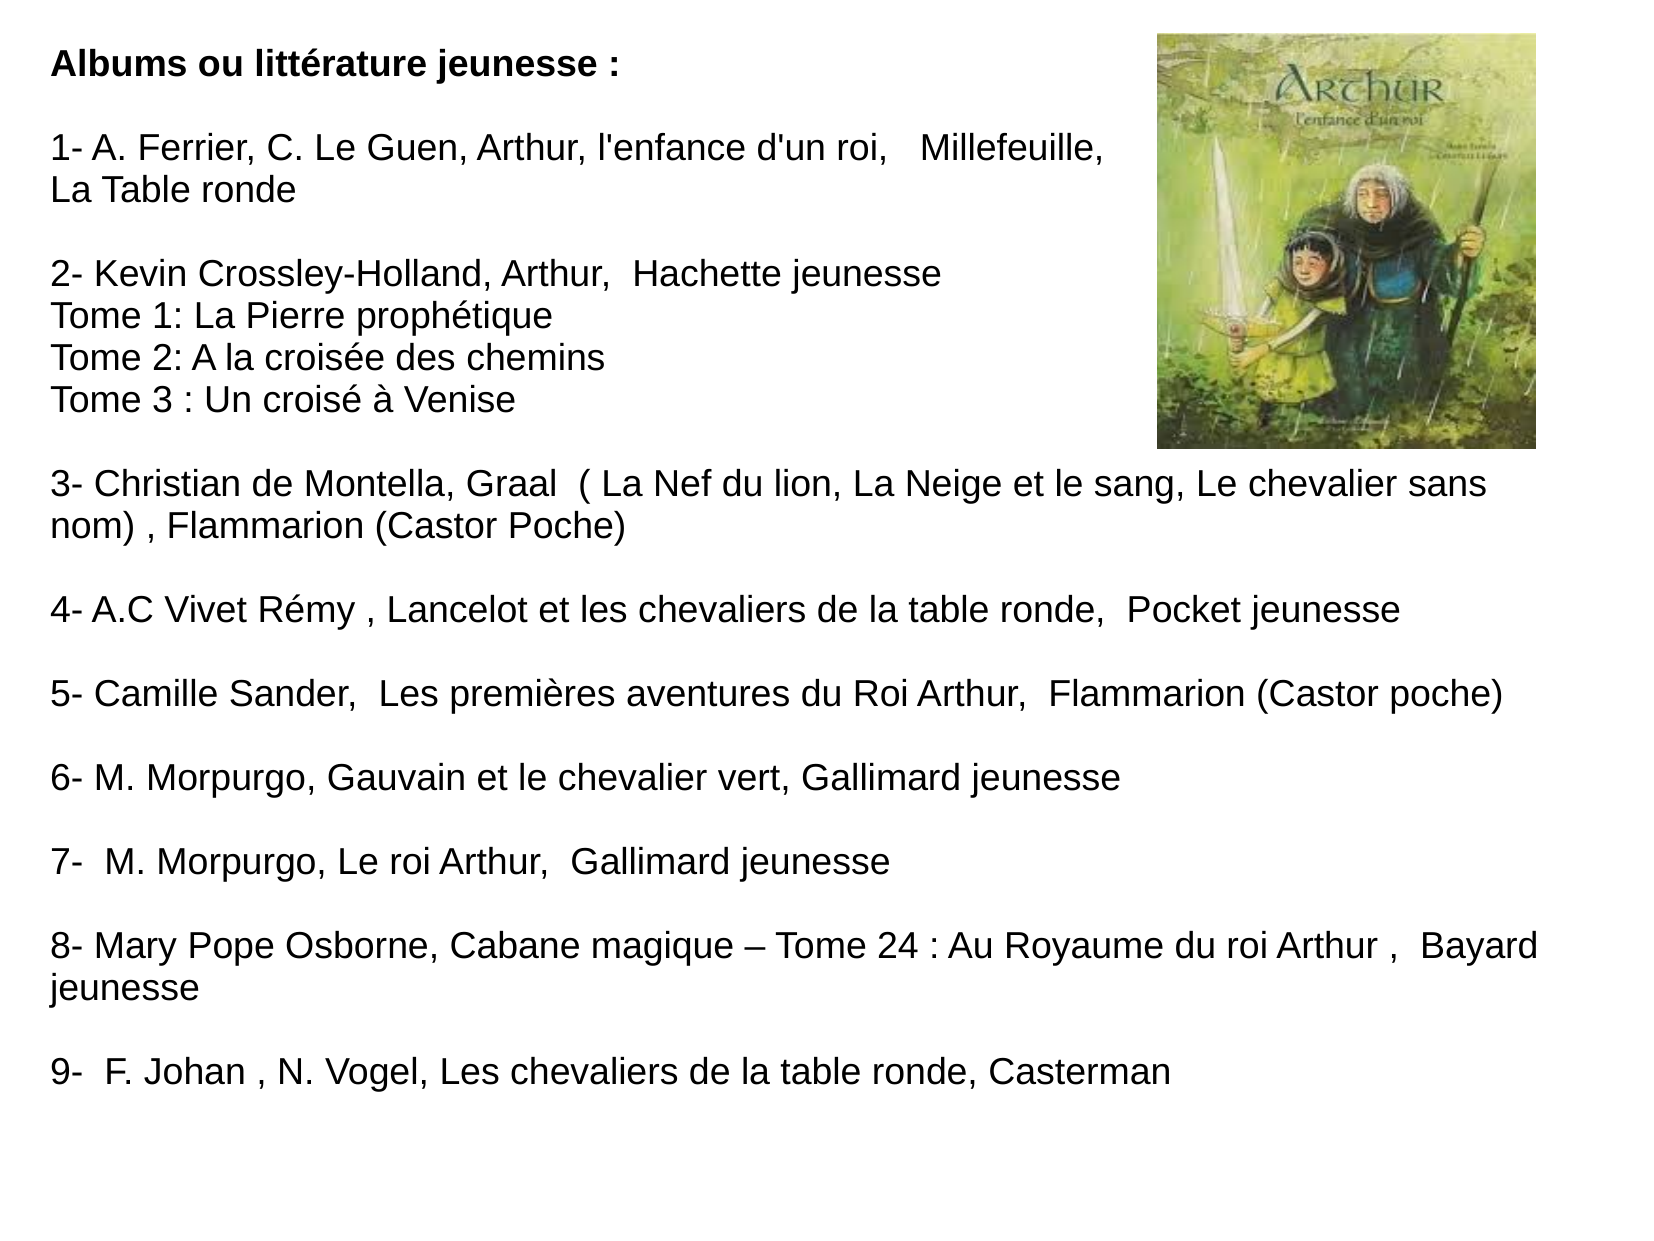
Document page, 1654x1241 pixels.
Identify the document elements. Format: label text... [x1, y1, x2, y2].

picture [1157, 33, 1536, 449]
text_box Albums ou littérature jeunesse : 1- A. Ferrier, C. Le Guen, Arthur, l'enfance d'un roi, Millefeuille, La Table ronde 2- Kevin Crossley-Holland, Arthur, Hachette jeunesse Tome 1: La Pierre prophétique Tome 2: A la croisée des chemins Tome 3 : Un croisé à Venise 3- Christian de Montella, Graal ( La Nef du lion, La Neige et le sang, Le chevalier sans nom) , Flammarion (Castor Poche) 4- A.C Vivet Rémy , Lancelot et les chevaliers de la table ronde, Pocket jeunesse 5- Camille Sander, Les premières aventures du Roi Arthur, Flammarion (Castor poche) 6- M. Morpurgo, Gauvain et le chevalier vert, Gallimard jeunesse 7- M. Morpurgo, Le roi Arthur, Gallimard jeunesse 8- Mary Pope Osborne, Cabane magique – Tome 24 : Au Royaume du roi Arthur , Bayard jeunesse 9- F. Johan , N. Vogel, Les chevaliers de la table ronde, Casterman [35, 35, 1571, 1103]
